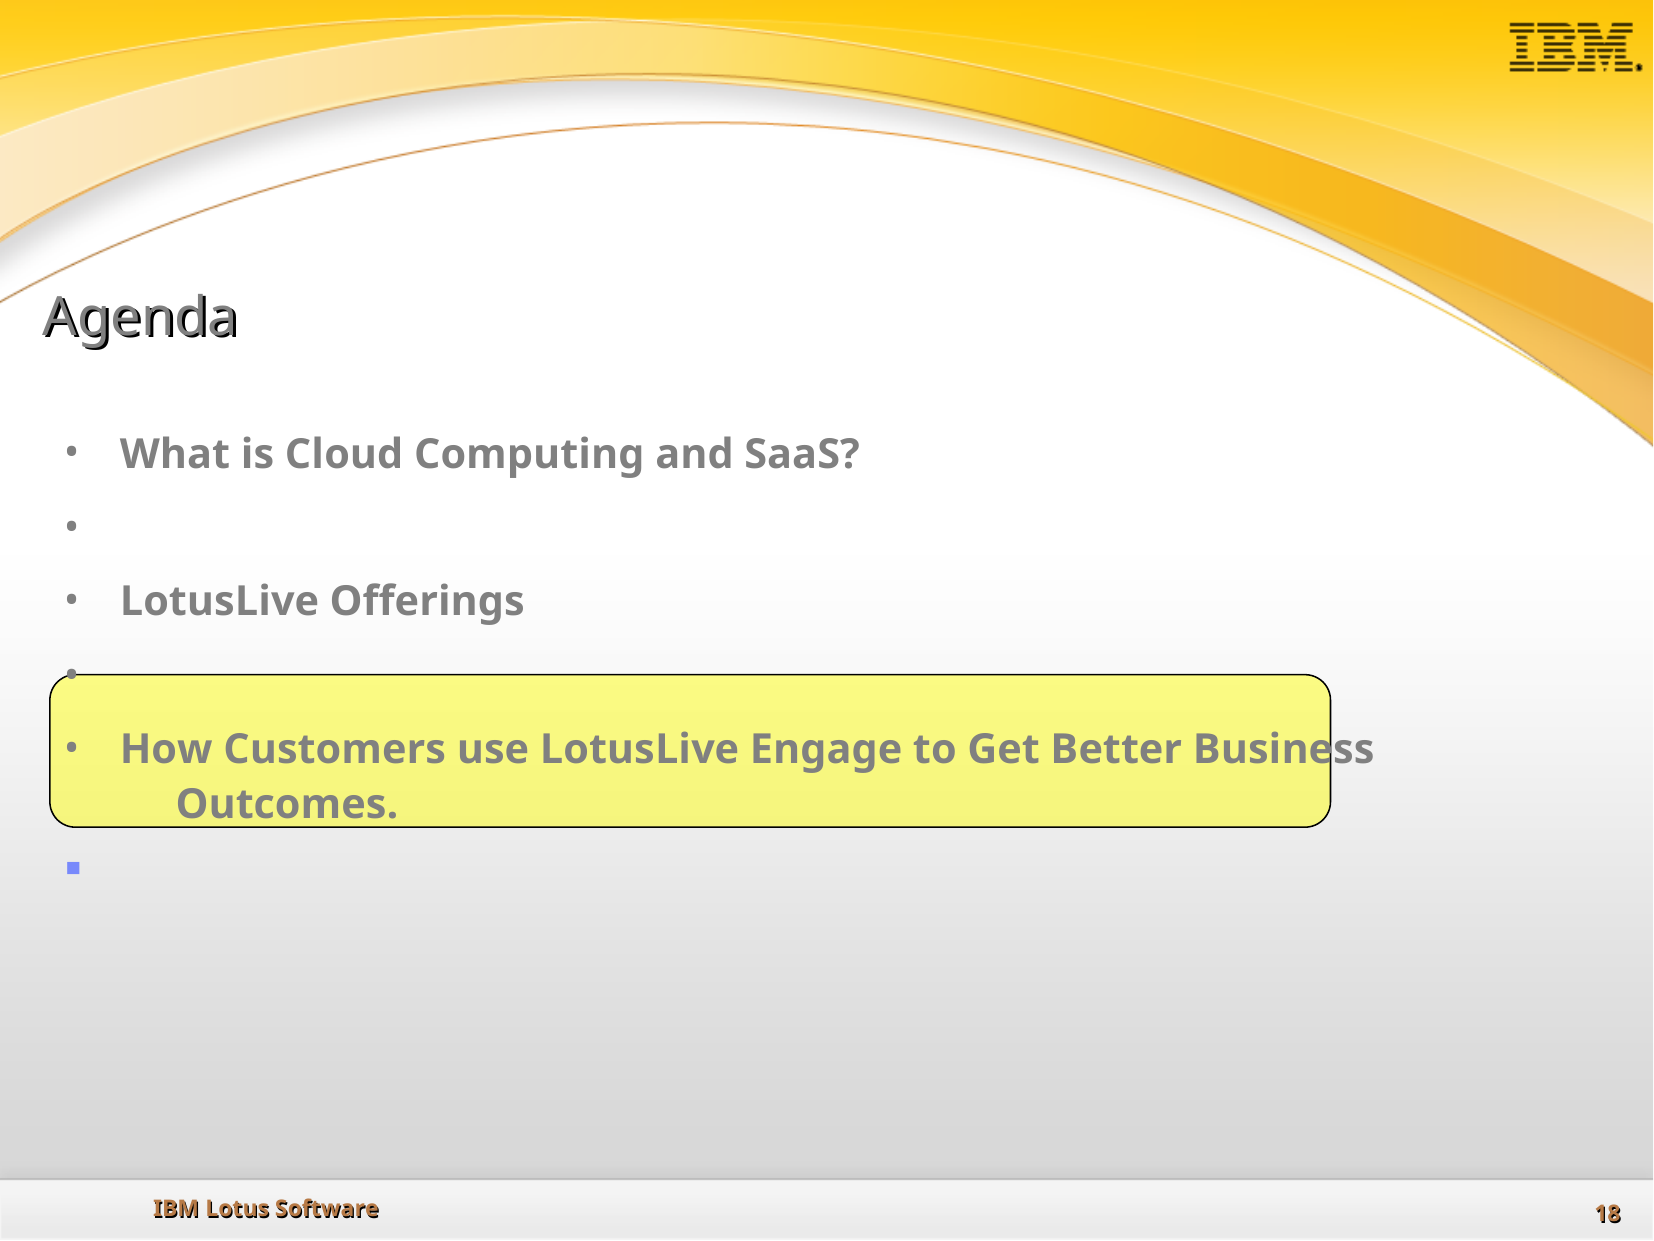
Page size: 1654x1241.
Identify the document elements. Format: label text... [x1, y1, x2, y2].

footer IBM Lotus Software [138, 1185, 731, 1236]
text_box Agenda [27, 267, 1519, 361]
picture [0, 0, 1654, 1240]
text_box [49, 677, 63, 824]
text_box What is Cloud Computing and SaaS? LotusLive Offerings How Customers use LotusLive Engage to Get Better Business Outcomes. [63, 424, 1470, 1130]
